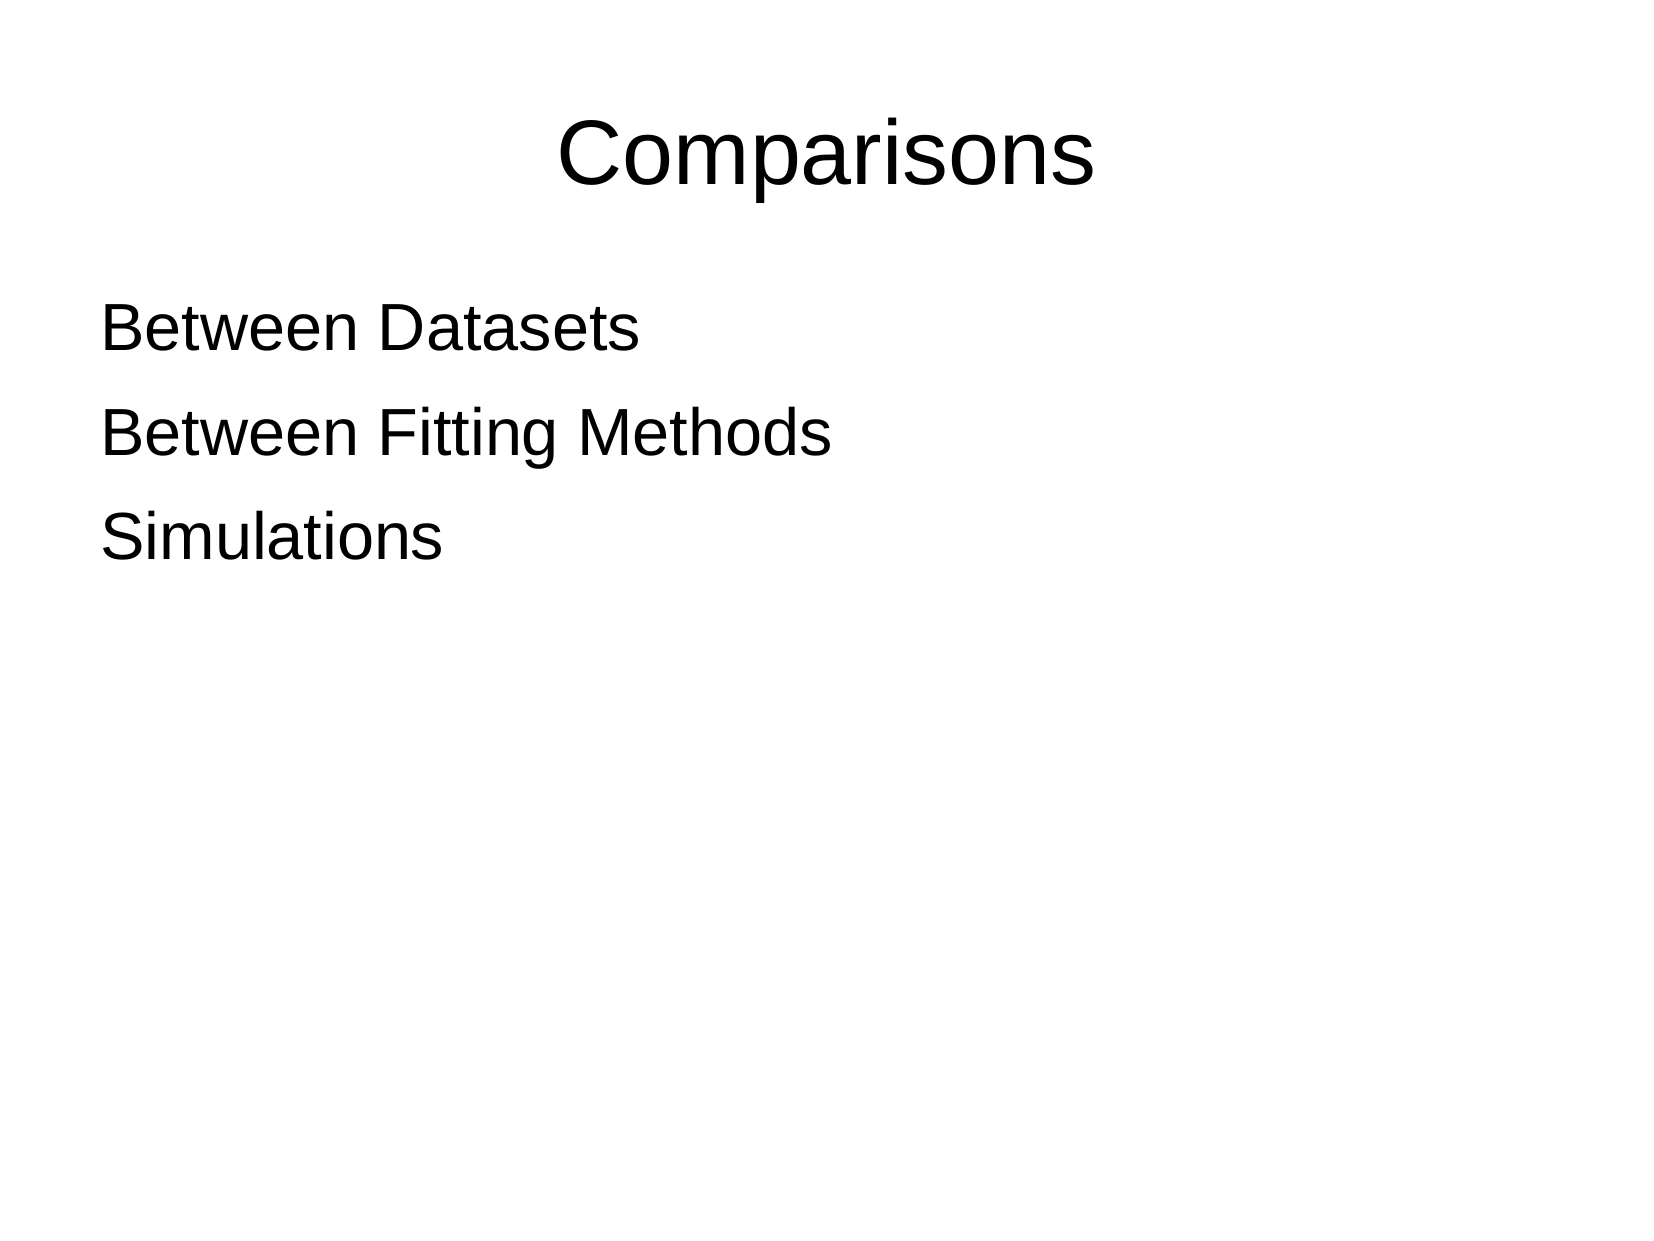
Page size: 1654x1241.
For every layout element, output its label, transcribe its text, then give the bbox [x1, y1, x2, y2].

title Comparisons [82, 56, 1571, 250]
list Between Datasets Between Fitting Methods Simulations [82, 290, 1571, 1094]
